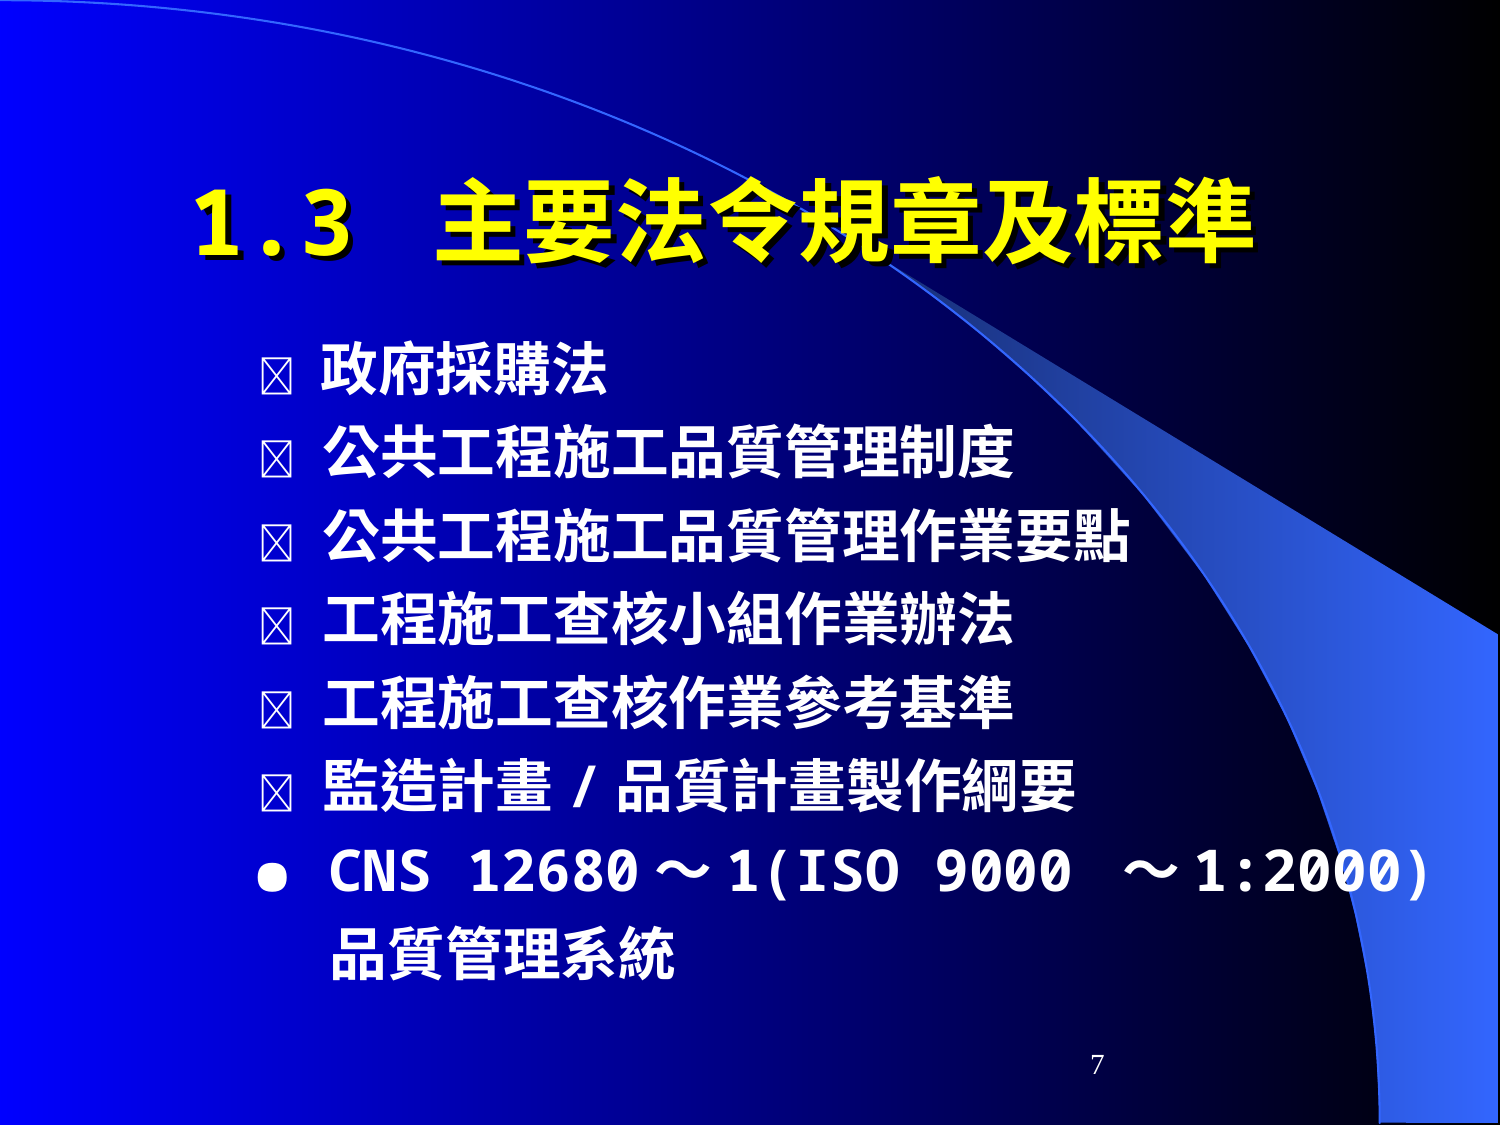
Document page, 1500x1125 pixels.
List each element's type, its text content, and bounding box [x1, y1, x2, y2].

text_box [1074, 1025, 1388, 1101]
list  政府採購法  公共工程施工品質管理制度  公共工程施工品質管理作業要點  工程施工查核小組作業辦法  工程施工查核作業參考基準  監造計畫/品質計畫製作綱要  CNS 12680～1(ISO 9000 ～1:2000) 品質管理系統 [187, 324, 1463, 1000]
title 1.3 主要法令規章及標準 [174, 125, 1450, 313]
